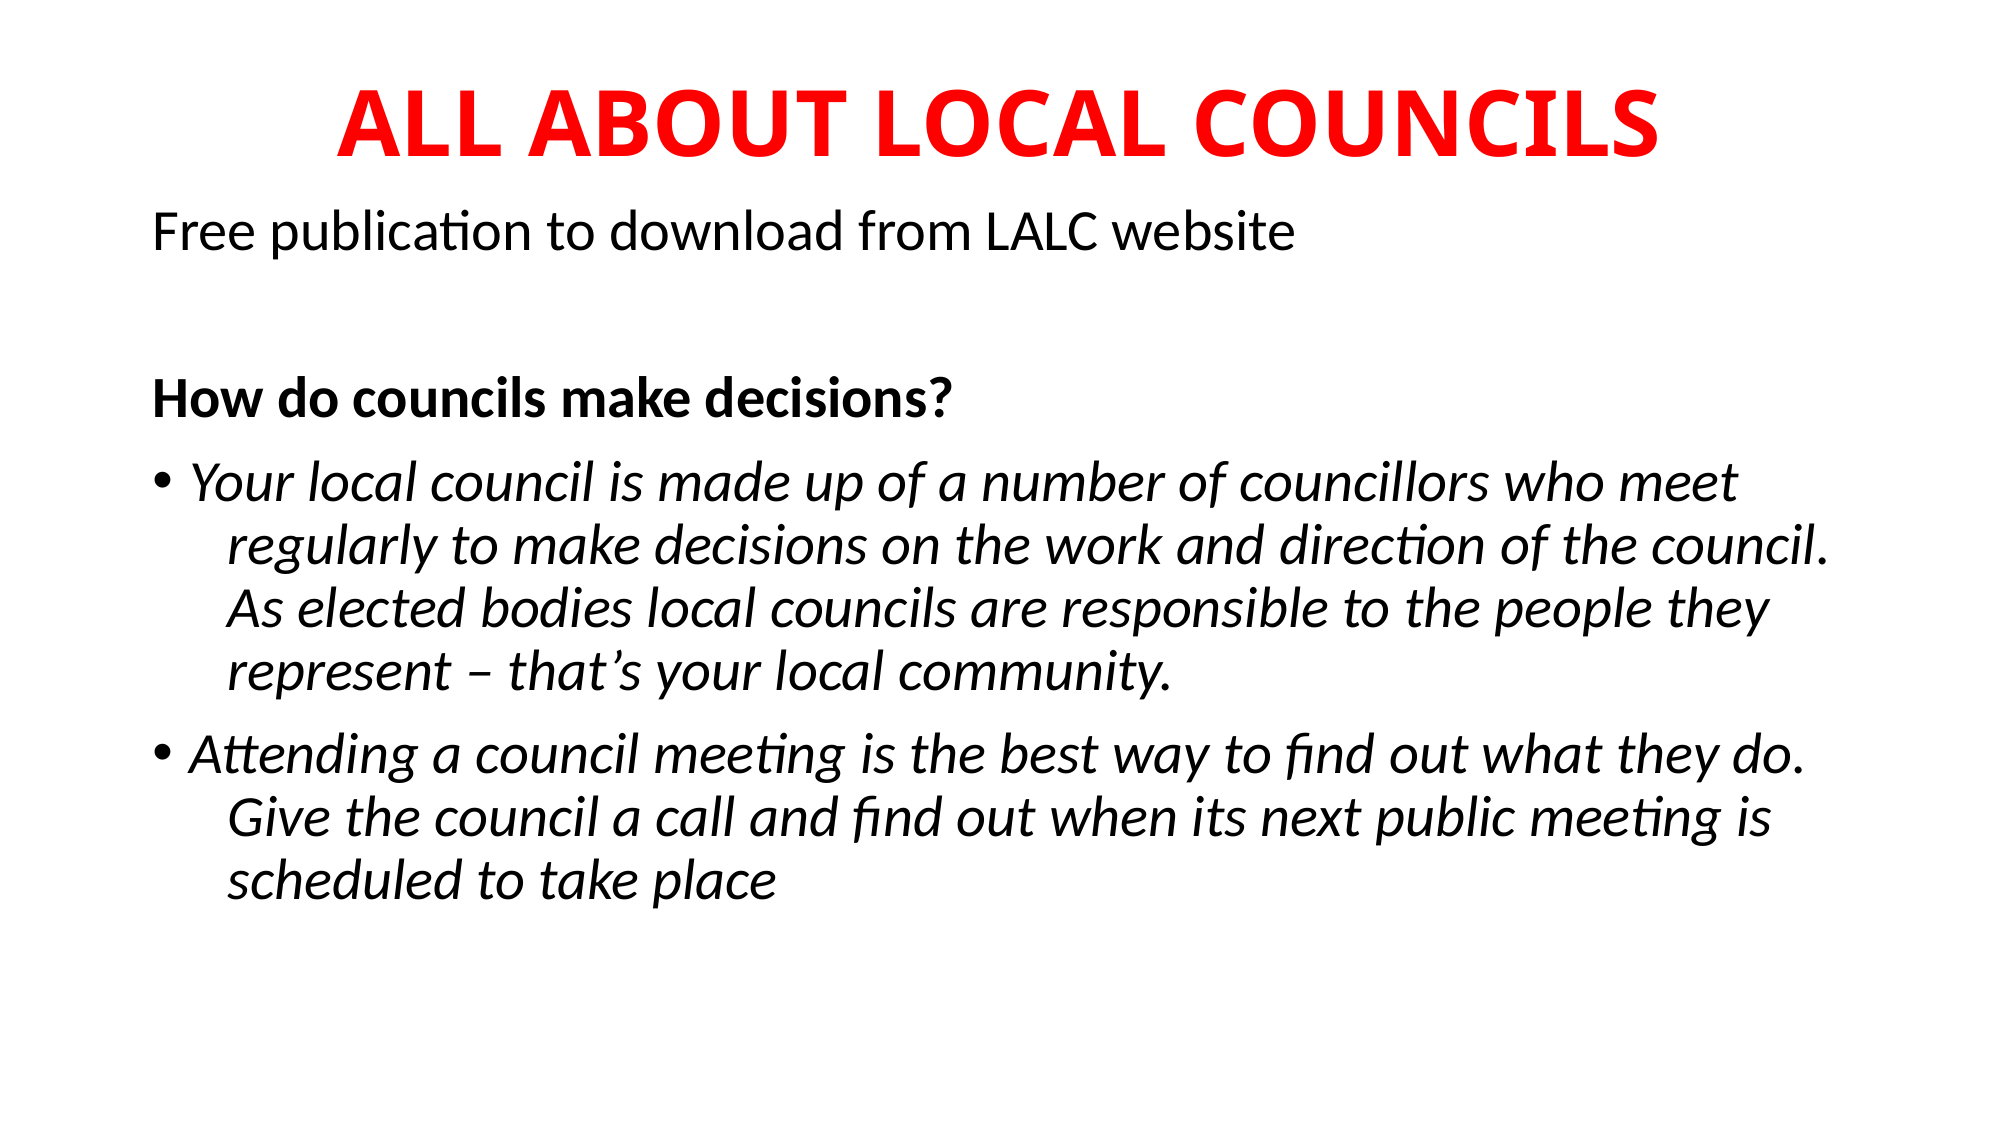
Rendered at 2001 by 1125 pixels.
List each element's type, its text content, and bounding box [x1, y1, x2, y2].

list Free publication to download from LALC website How do councils make decisions? Your local council is made up of a number of councillors who meet regularly to make decisions on the work and direction of the council. As elected bodies local councils are responsible to the people they represent – that’s your local community. Attending a council meeting is the best way to find out what they do. Give the council a call and find out when its next public meeting is scheduled to take place [137, 192, 1863, 1014]
title ALL ABOUT LOCAL COUNCILS [137, 59, 1863, 192]
